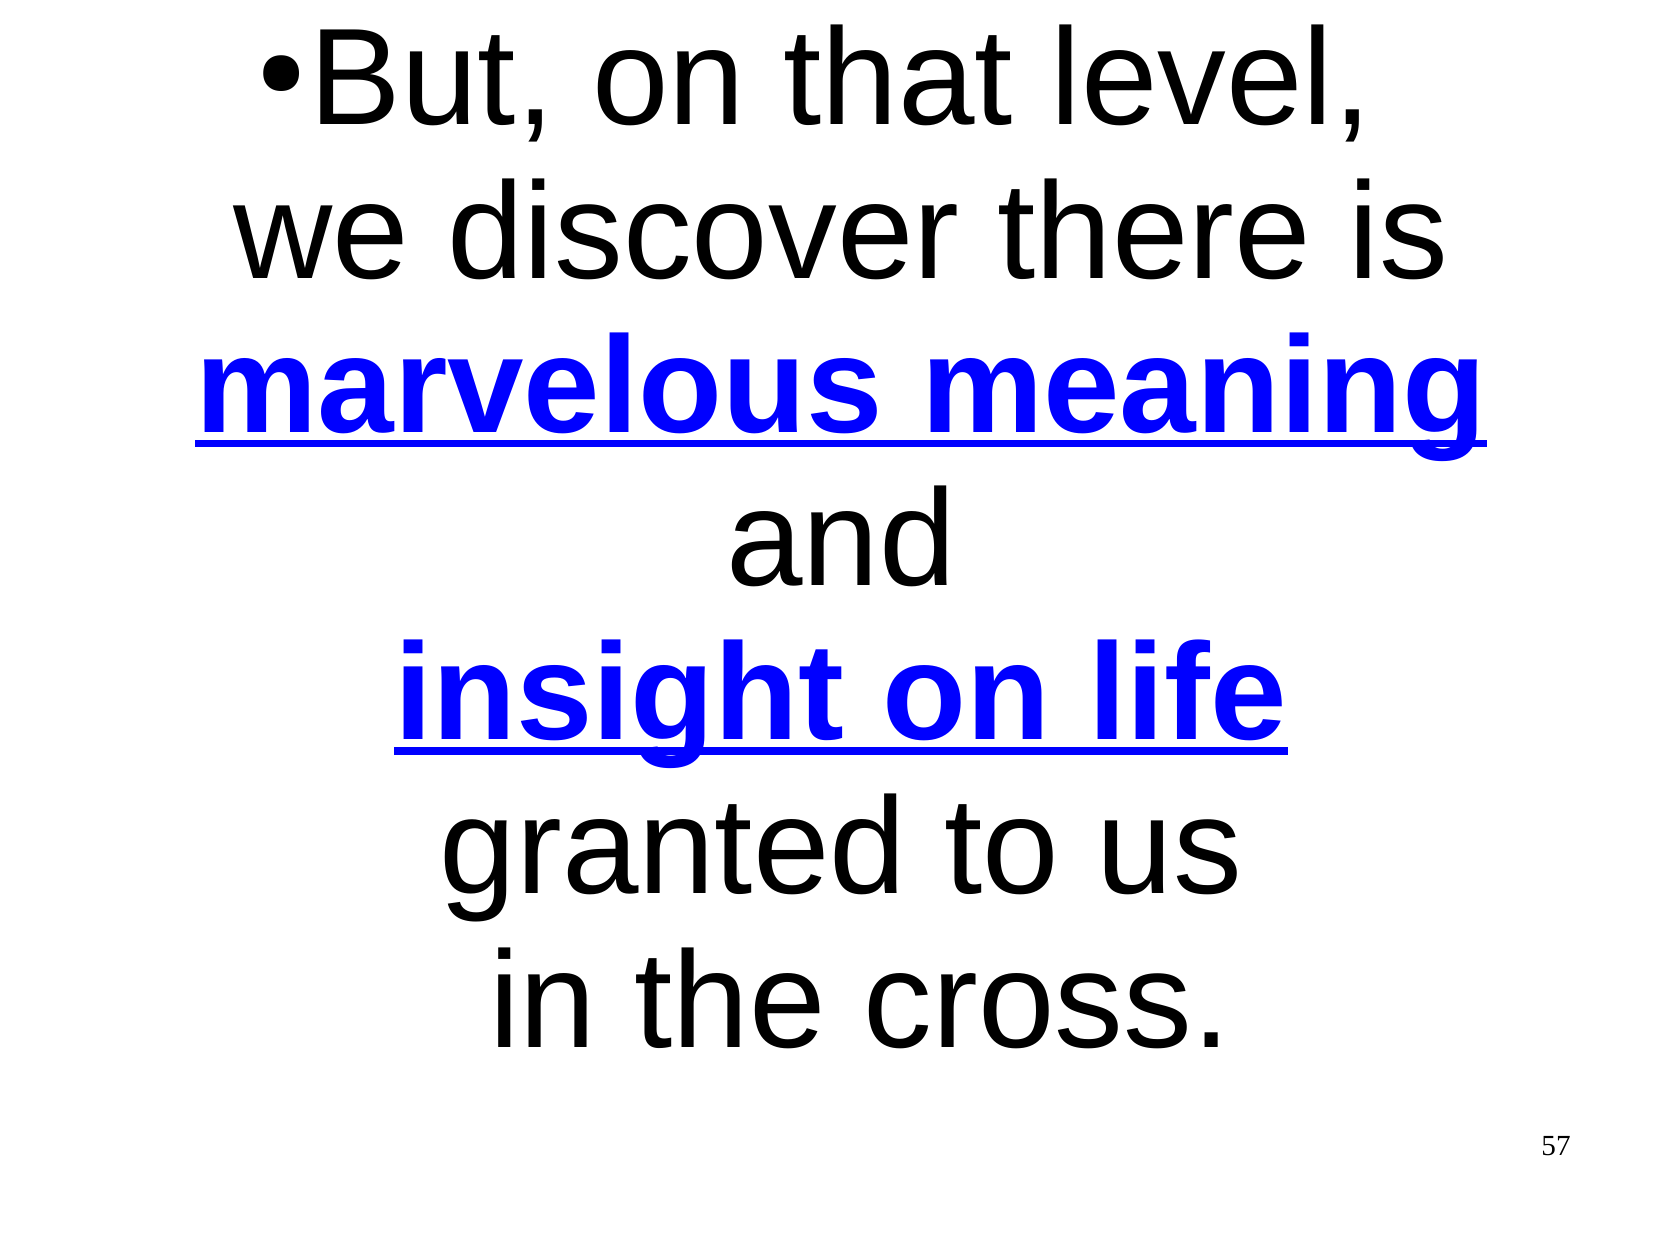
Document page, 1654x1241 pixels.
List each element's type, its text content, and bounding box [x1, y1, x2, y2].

list But, on that level, we discover there is marvelous meaning and insight on life granted to us in the cross. [0, 0, 1651, 1238]
